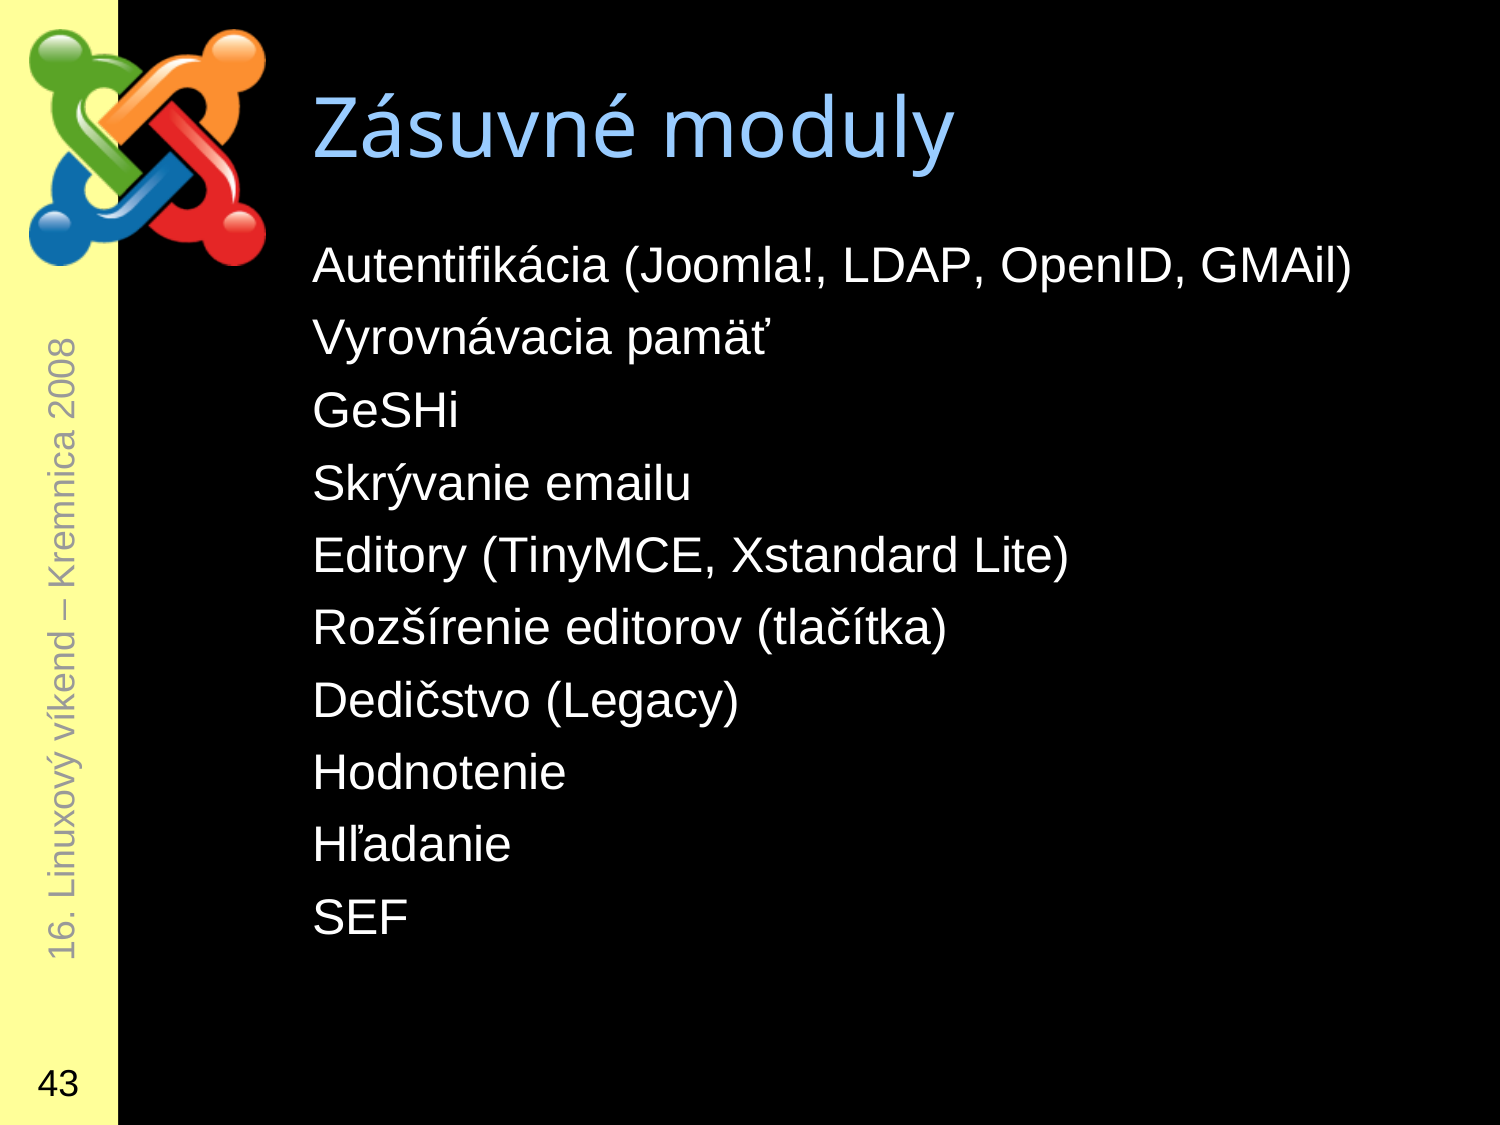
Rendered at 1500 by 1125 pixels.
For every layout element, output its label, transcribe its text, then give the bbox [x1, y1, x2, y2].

title Zásuvné moduly [312, 24, 1450, 226]
list Autentifikácia (Joomla!, LDAP, OpenID, GMAil) Vyrovnávacia pamäť GeSHi Skrývanie emailu Editory (TinyMCE, Xstandard Lite) Rozšírenie editorov (tlačítka) Dedičstvo (Legacy) Hodnotenie Hľadanie SEF [312, 237, 1450, 986]
picture [29, 29, 266, 266]
